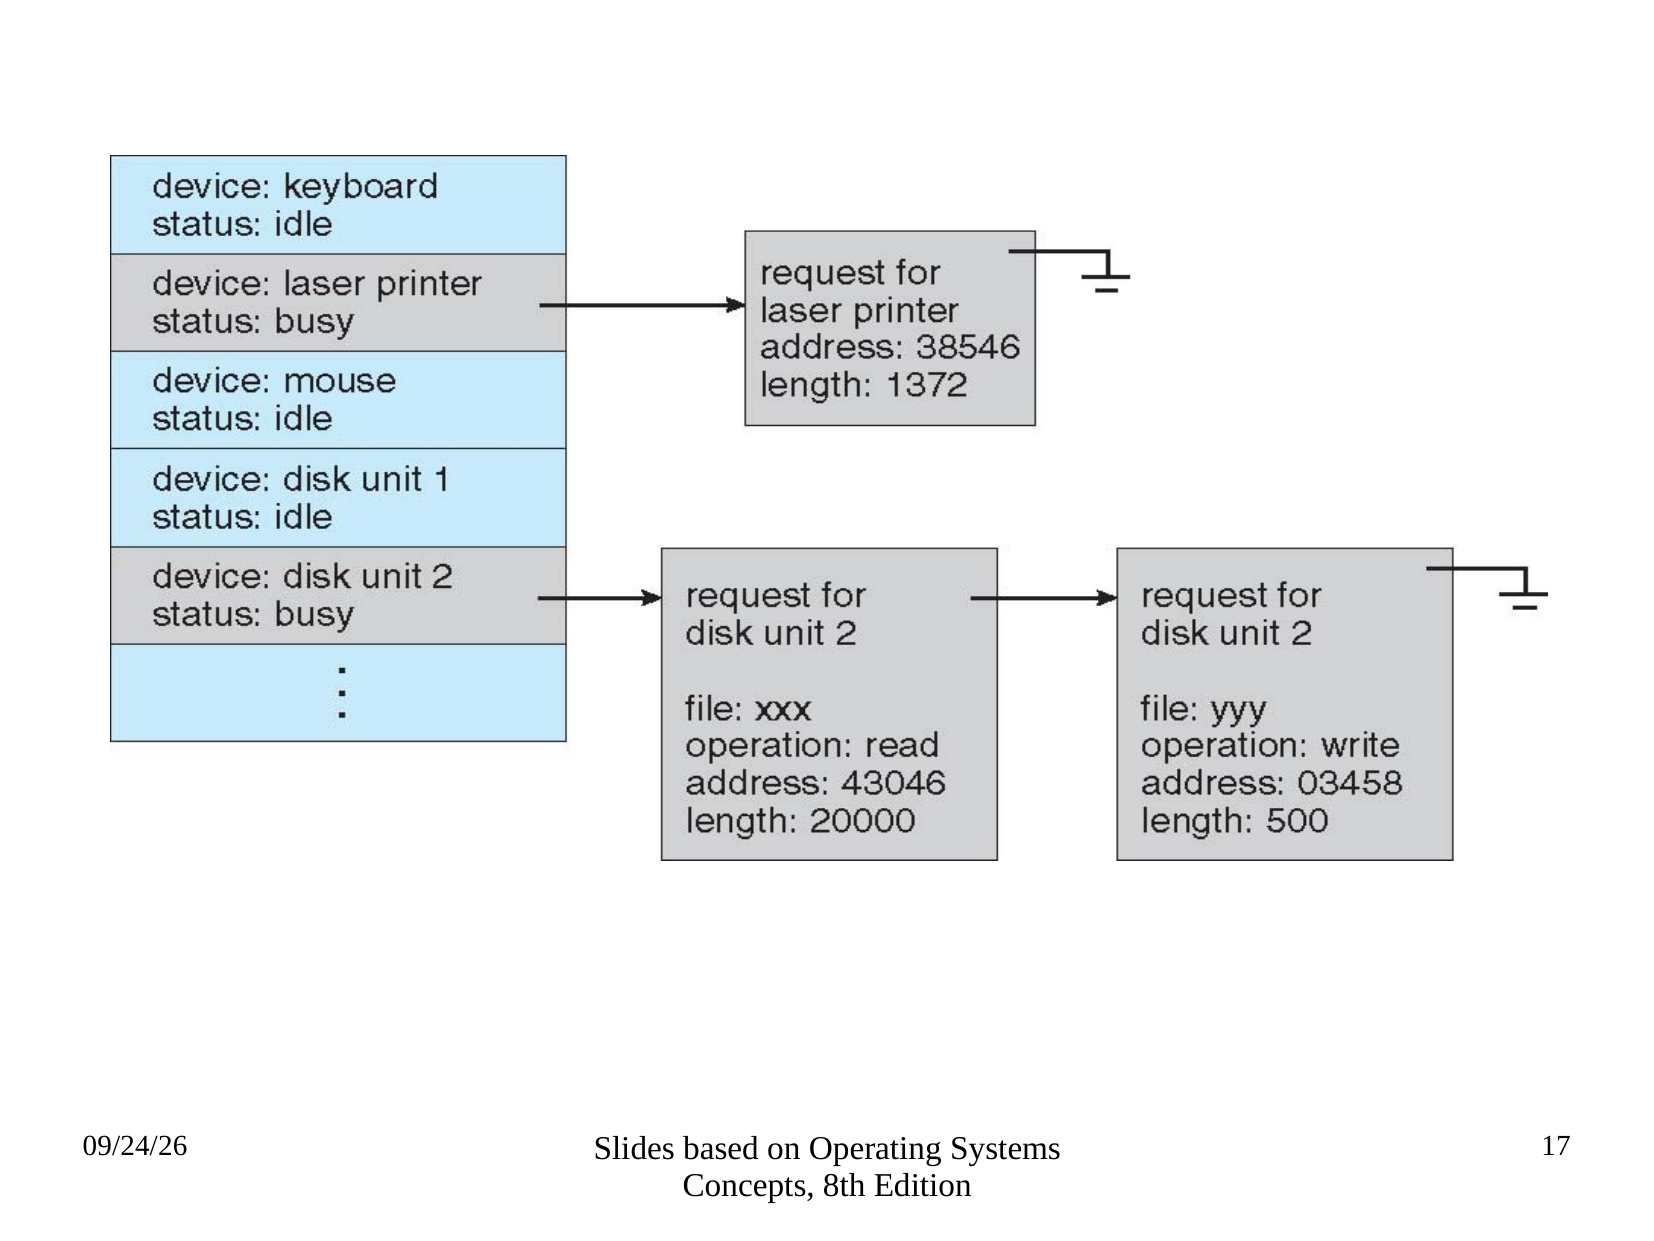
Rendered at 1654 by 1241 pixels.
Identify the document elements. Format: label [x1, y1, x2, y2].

picture [110, 155, 1548, 861]
